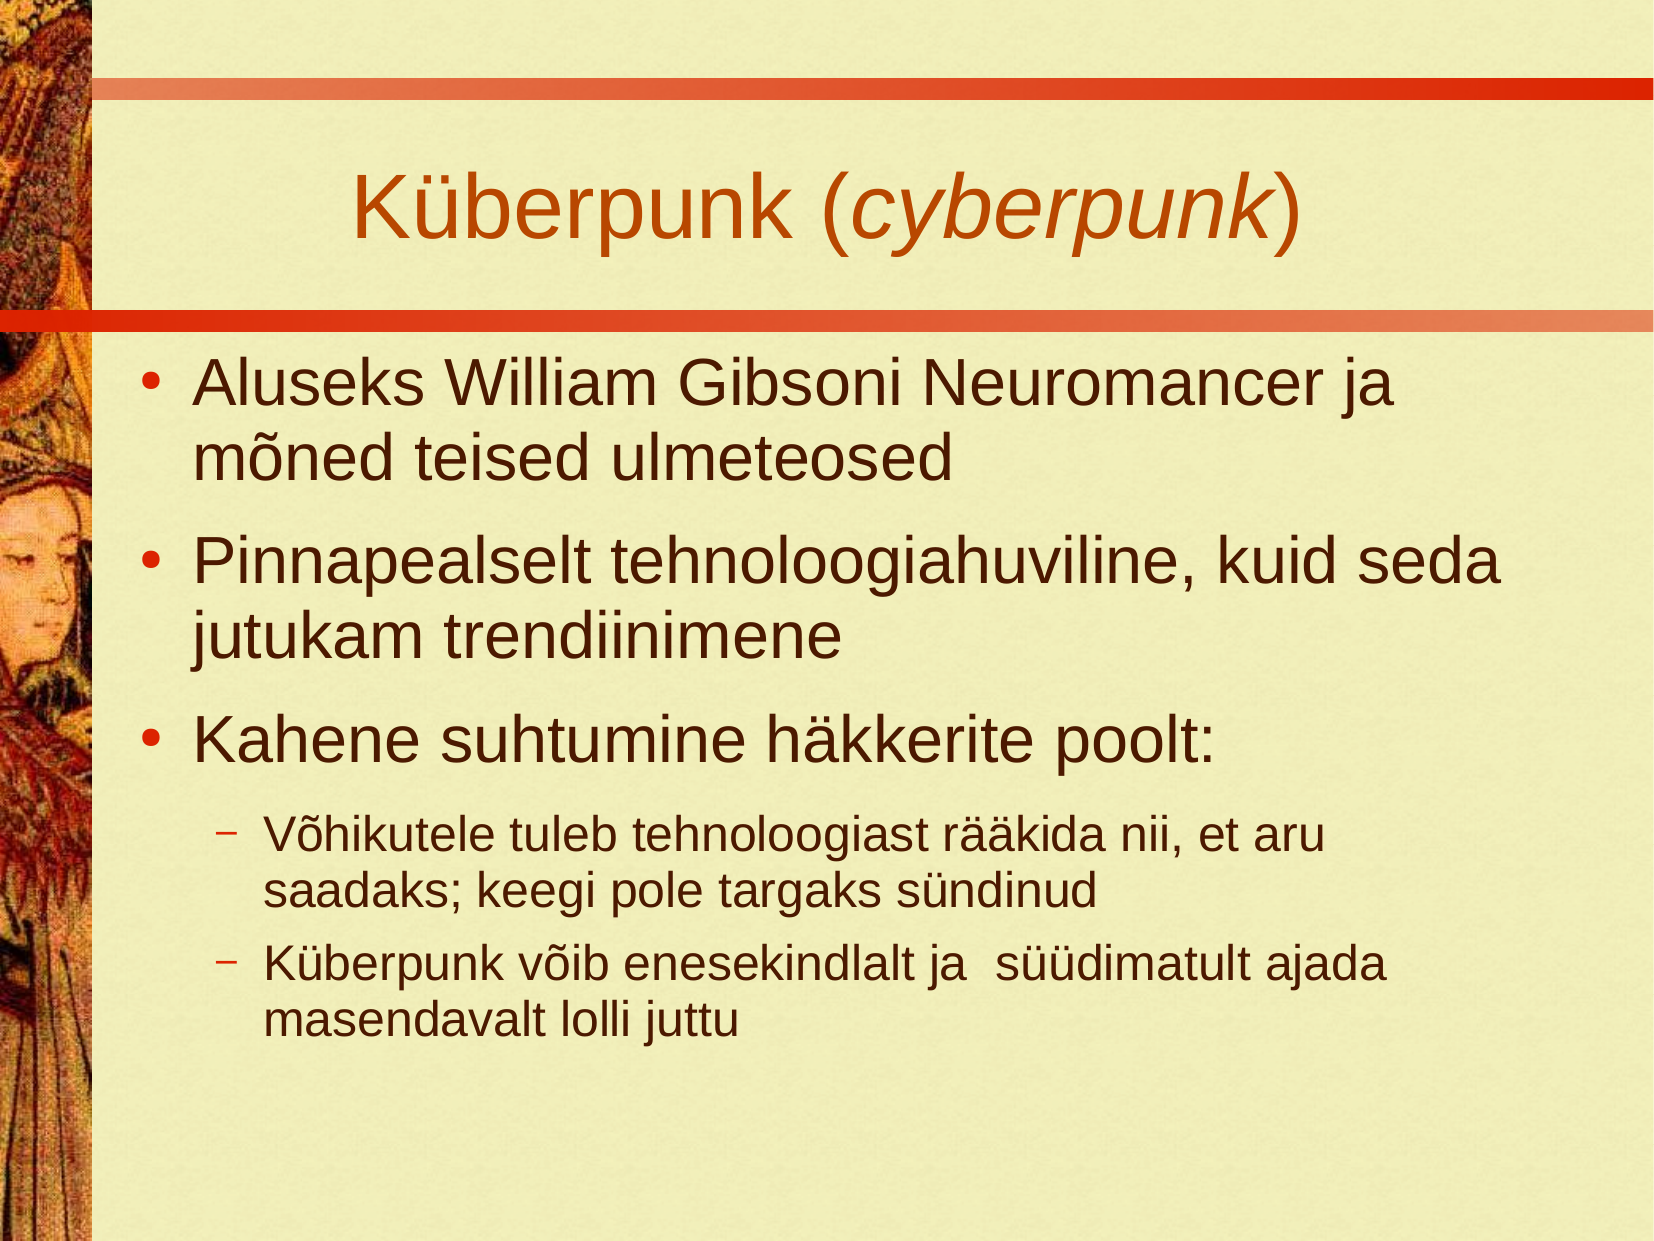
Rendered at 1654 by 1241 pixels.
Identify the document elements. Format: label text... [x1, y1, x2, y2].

list Aluseks William Gibsoni Neuromancer ja mõned teised ulmeteosed Pinnapealselt tehnoloogiahuviline, kuid seda jutukam trendiinimene Kahene suhtumine häkkerite poolt: Võhikutele tuleb tehnoloogiast rääkida nii, et aru saadaks; keegi pole targaks sündinud Küberpunk võib enesekindlalt ja süüdimatult ajada masendavalt lolli juttu [121, 344, 1534, 1127]
picture [0, 0, 1654, 310]
title Küberpunk (cyberpunk) [121, 102, 1534, 311]
picture [0, 332, 1654, 1241]
